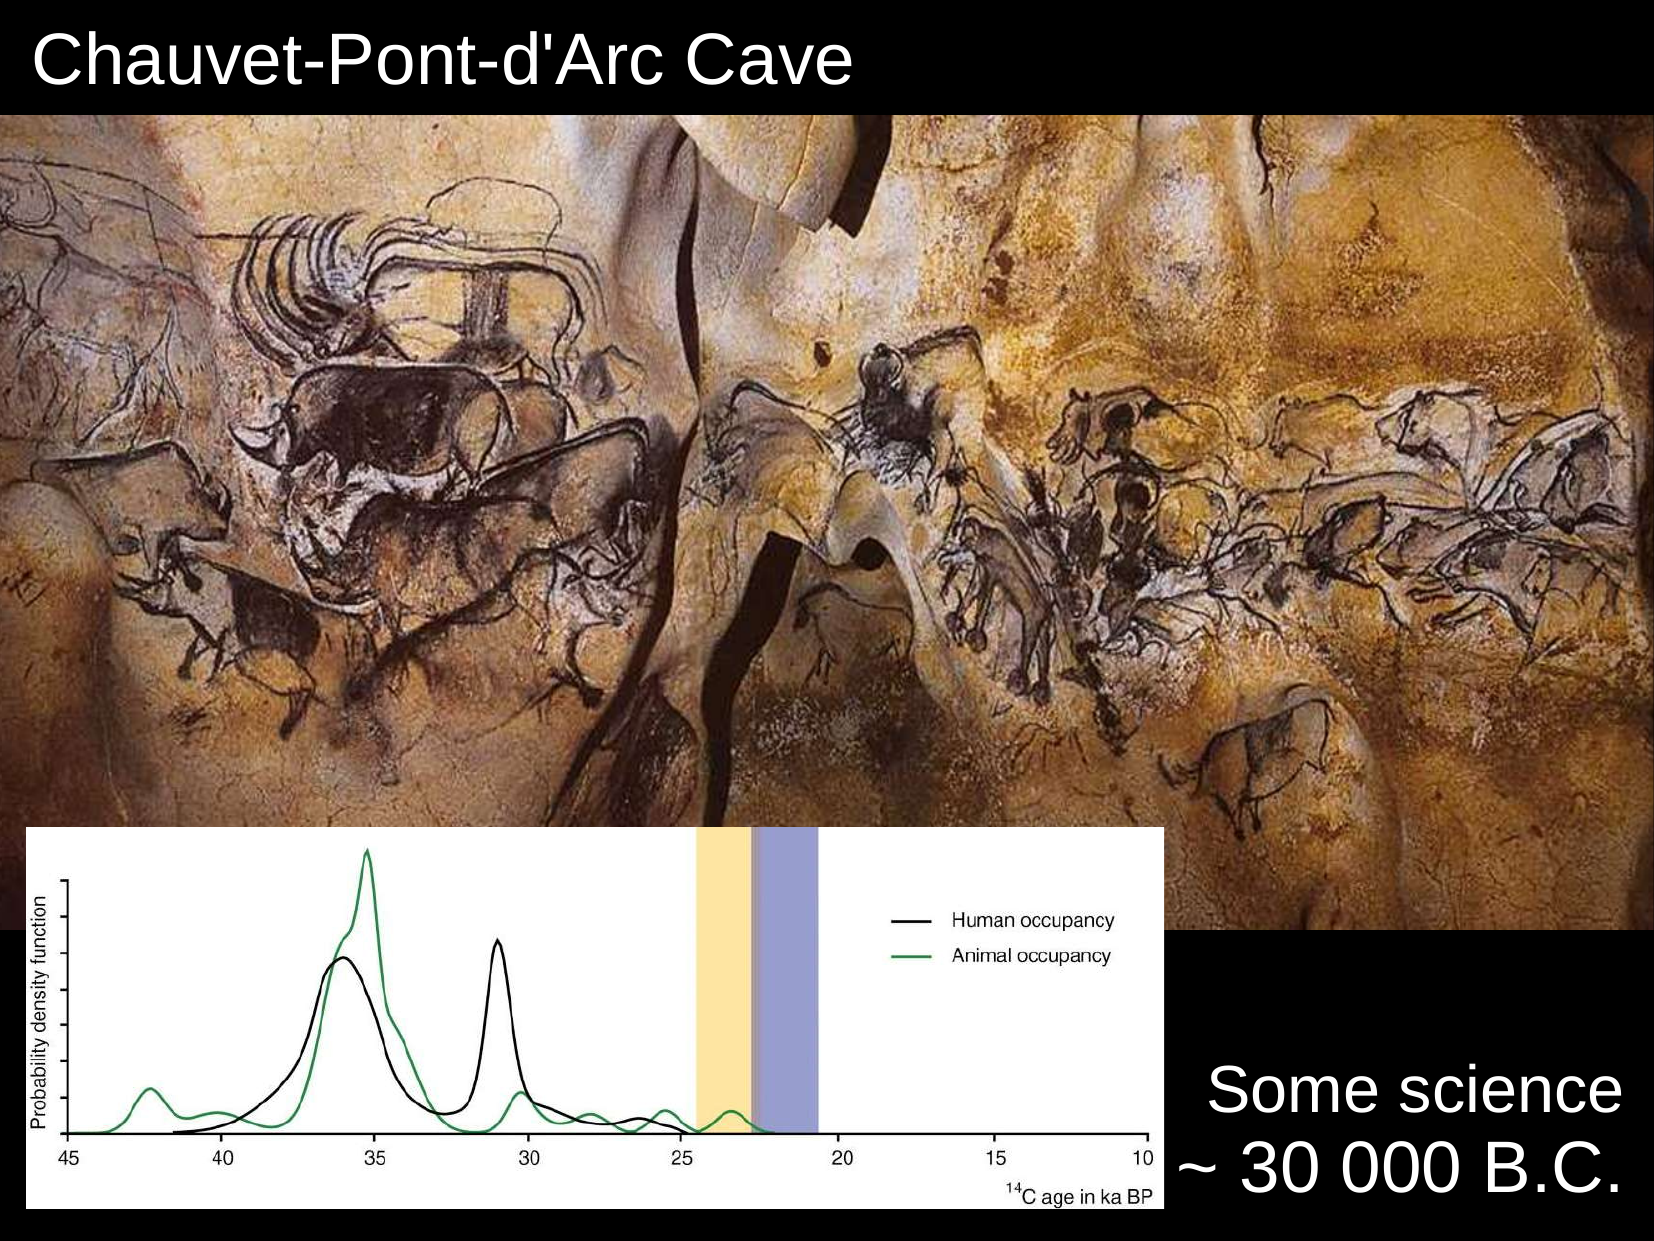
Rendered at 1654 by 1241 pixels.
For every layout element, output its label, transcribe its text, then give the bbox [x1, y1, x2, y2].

picture [0, 115, 1654, 1209]
text_box Some science ~ 30 000 B.C. [18, 1044, 1640, 1215]
text_box Chauvet-Pont-d'Arc Cave [16, 11, 1638, 189]
